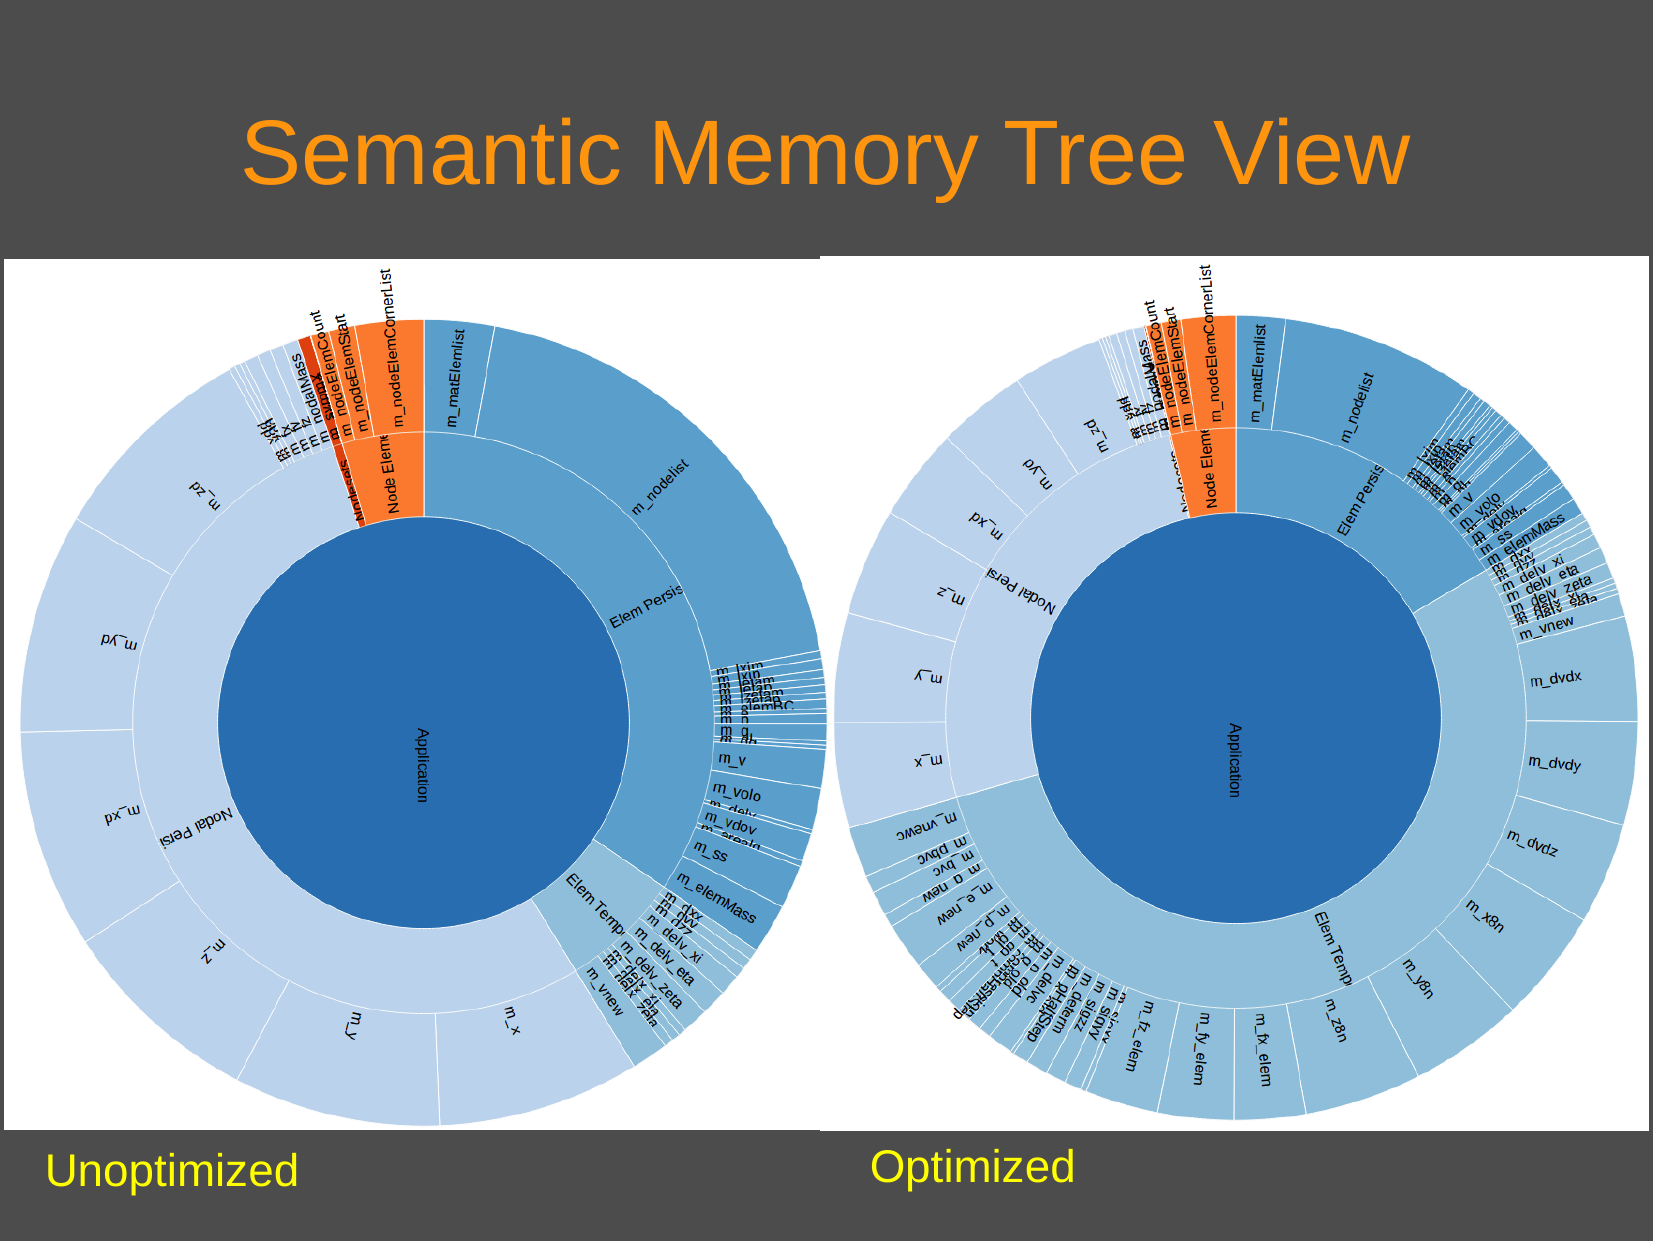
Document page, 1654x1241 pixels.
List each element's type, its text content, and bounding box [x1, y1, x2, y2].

text_box Optimized [855, 1133, 1091, 1201]
title Semantic Memory Tree View [82, 49, 1571, 257]
picture [4, 256, 1649, 1131]
text_box Unoptimized [30, 1137, 315, 1204]
